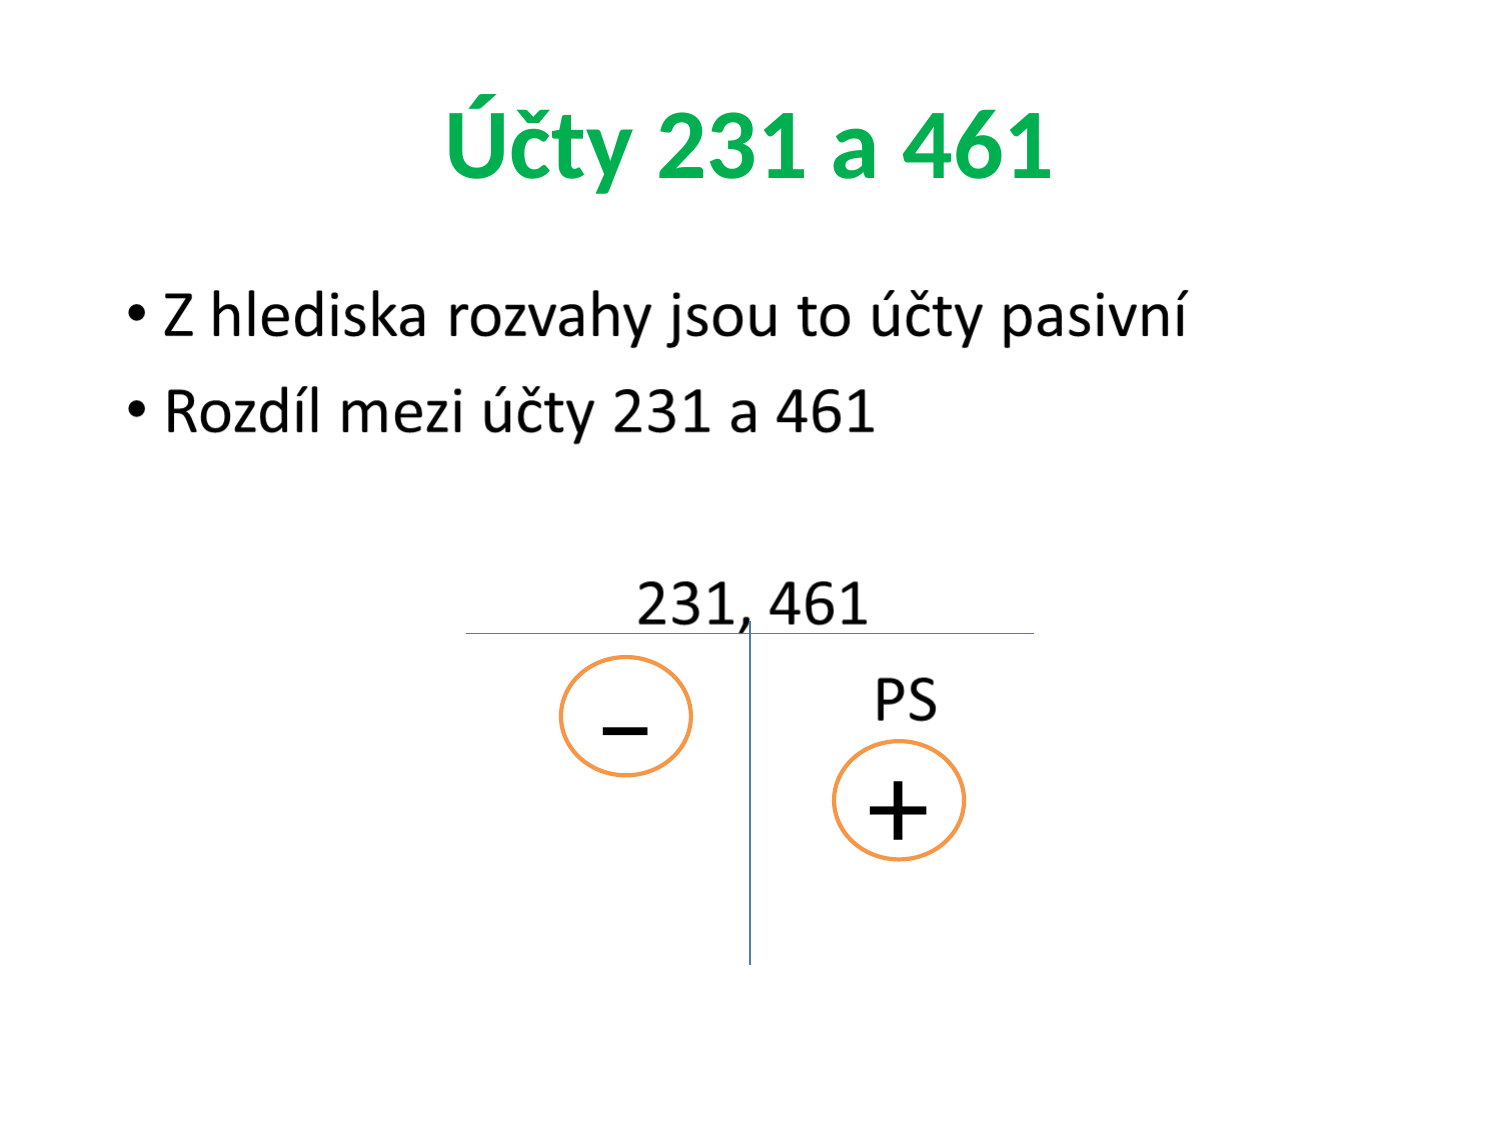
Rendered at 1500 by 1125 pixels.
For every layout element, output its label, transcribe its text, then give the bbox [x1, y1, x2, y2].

text_box – [560, 657, 691, 776]
text_box [77, 253, 1428, 1010]
title Účty 231 a 461 [75, 45, 1426, 233]
text_box + [834, 741, 965, 860]
